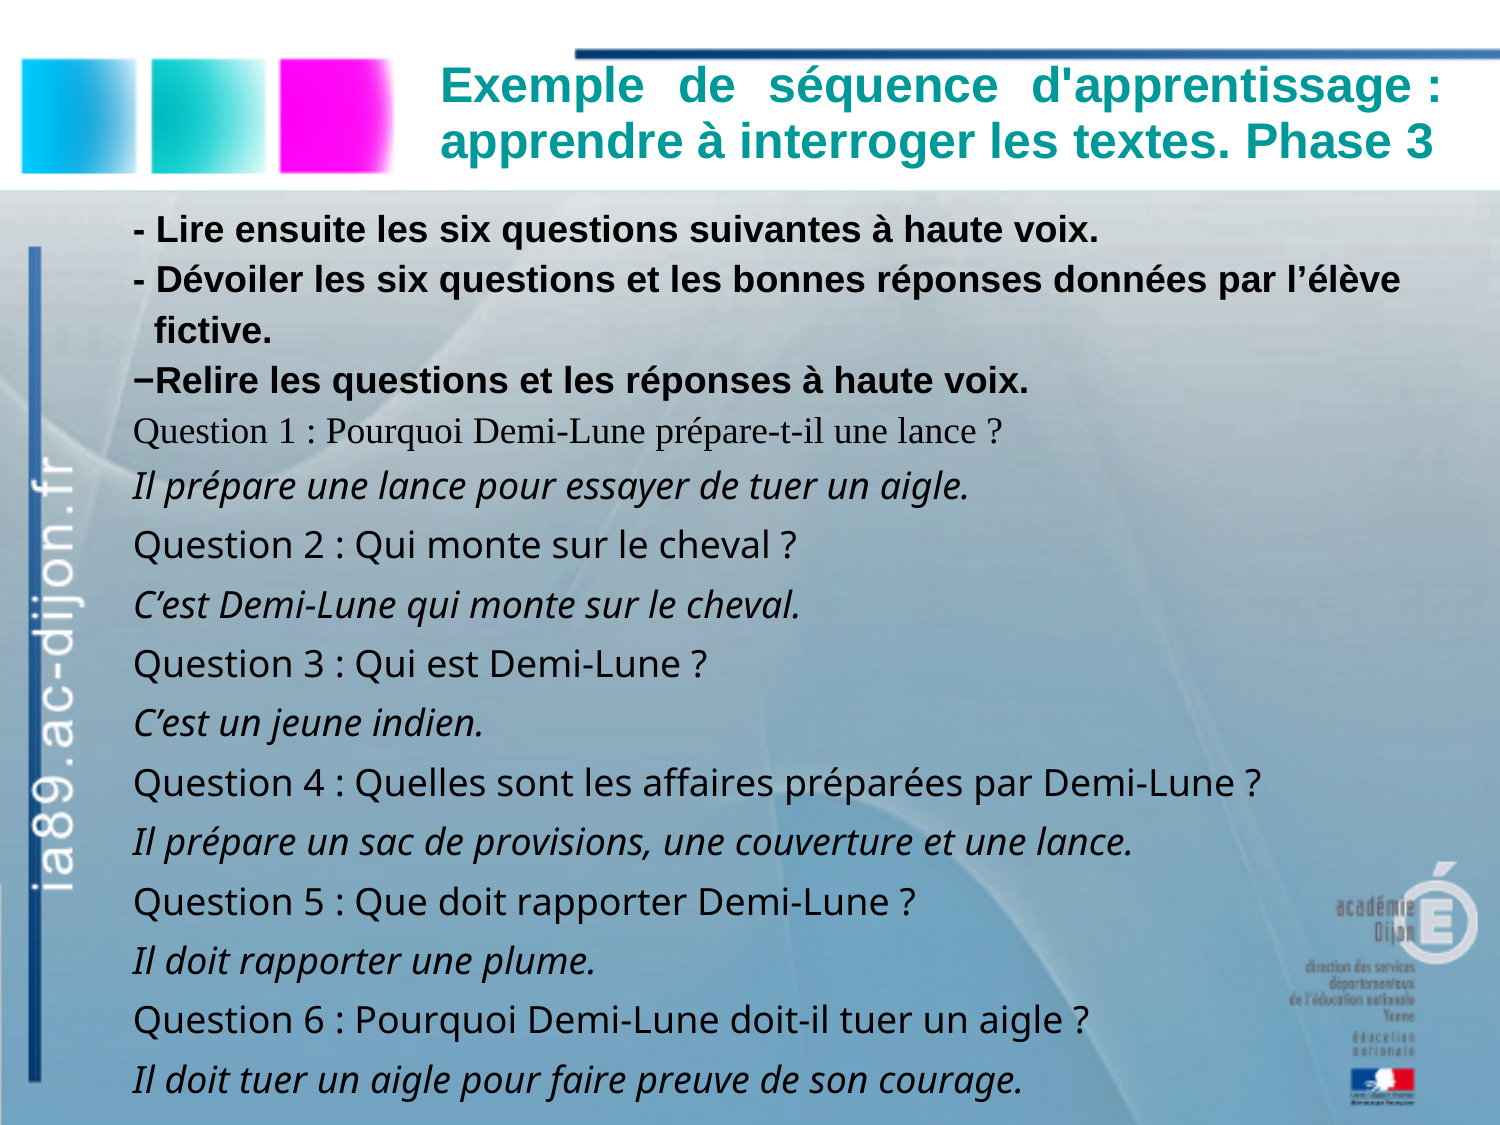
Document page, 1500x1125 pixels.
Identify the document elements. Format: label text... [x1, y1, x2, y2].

title Exemple de séquence d'apprentissage : apprendre à interroger les textes. Phase 3 [425, 42, 1459, 185]
list - Lire ensuite les six questions suivantes à haute voix. - Dévoiler les six questions et les bonnes réponses données par l’élève fictive. −Relire les questions et les réponses à haute voix. Question 1 : Pourquoi Demi-Lune prépare-t-il une lance ? Il prépare une lance pour essayer de tuer un aigle. Question 2 : Qui monte sur le cheval ? C’est Demi-Lune qui monte sur le cheval. Question 3 : Qui est Demi-Lune ? C’est un jeune indien. Question 4 : Quelles sont les affaires préparées par Demi-Lune ? Il prépare un sac de provisions, une couverture et une lance. Question 5 : Que doit rapporter Demi-Lune ? Il doit rapporter une plume. Question 6 : Pourquoi Demi-Lune doit-il tuer un aigle ? Il doit tuer un aigle pour faire preuve de son courage. [118, 200, 1421, 1099]
picture [0, 0, 1500, 1125]
